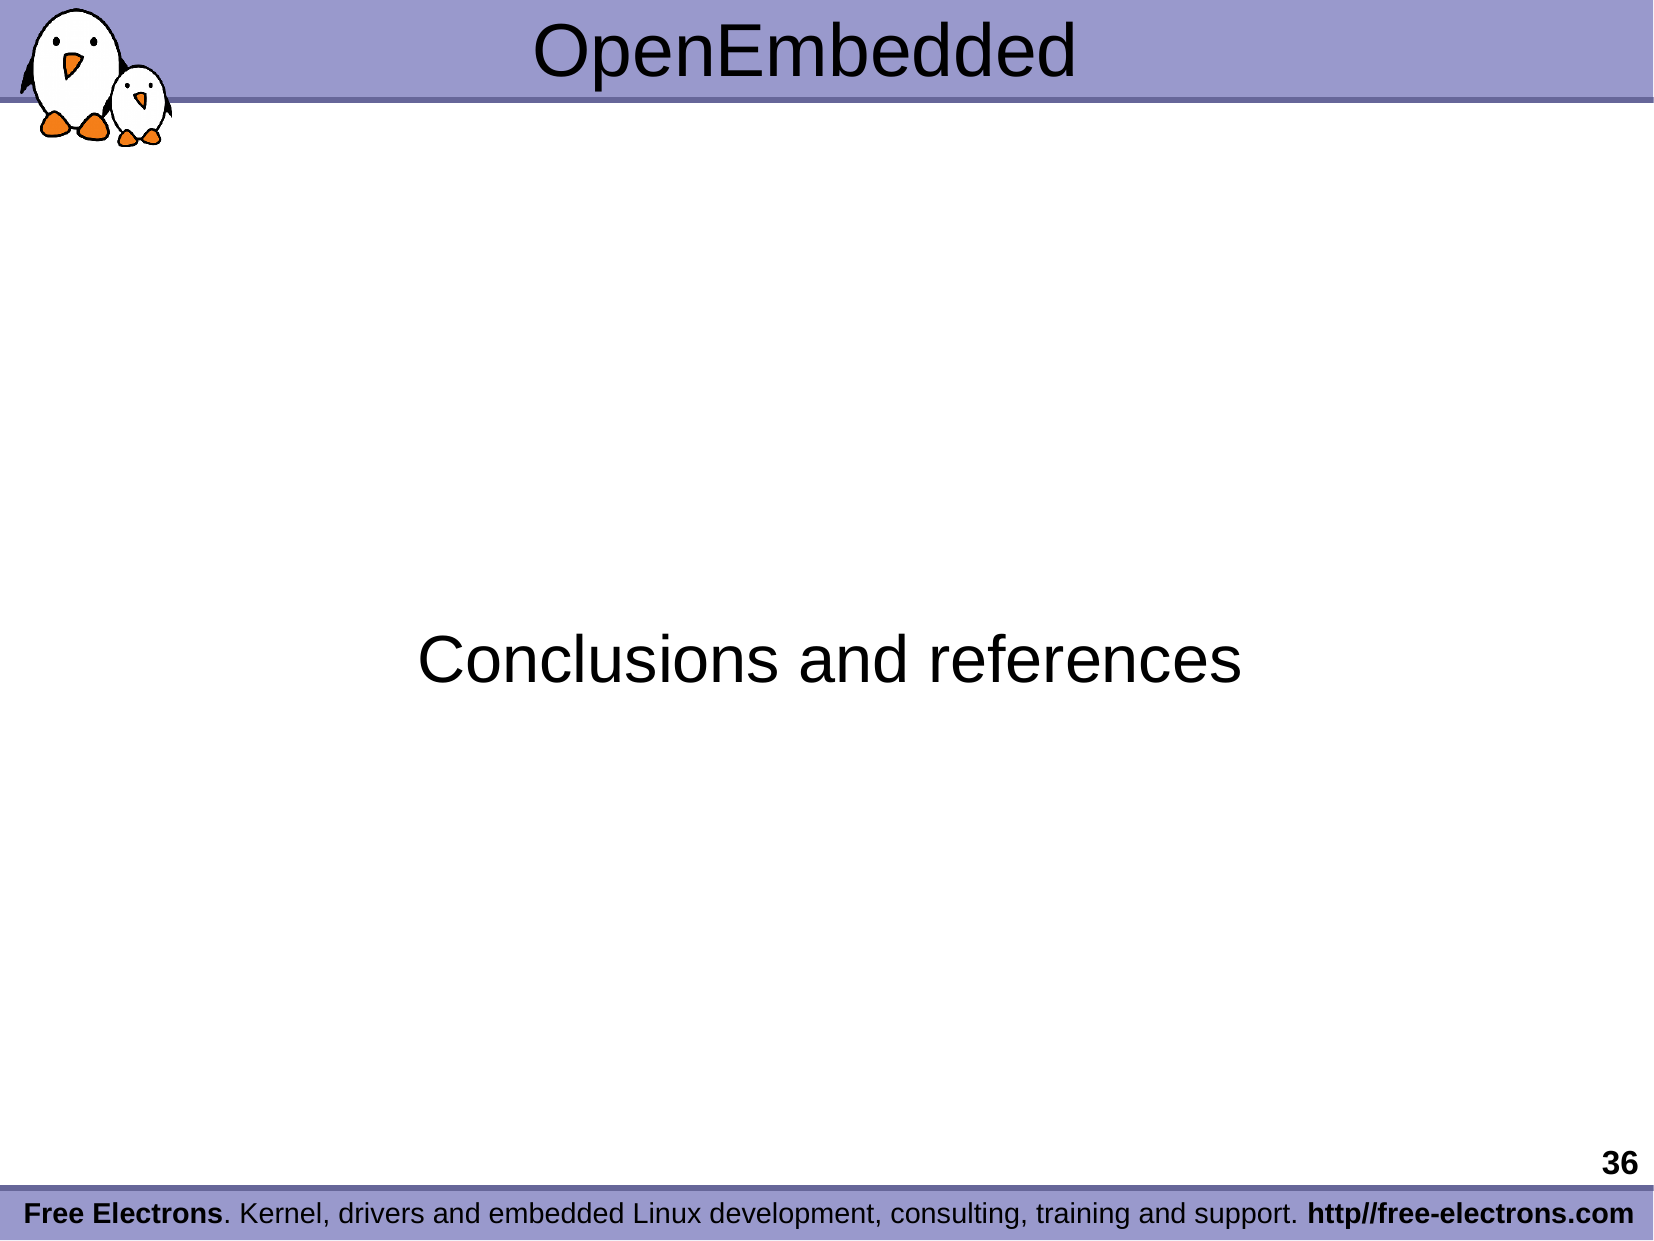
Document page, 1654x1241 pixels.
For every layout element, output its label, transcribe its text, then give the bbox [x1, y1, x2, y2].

subtitle Conclusions and references [68, 201, 1592, 1118]
title OpenEmbedded [60, 0, 1551, 101]
picture [20, 8, 172, 147]
